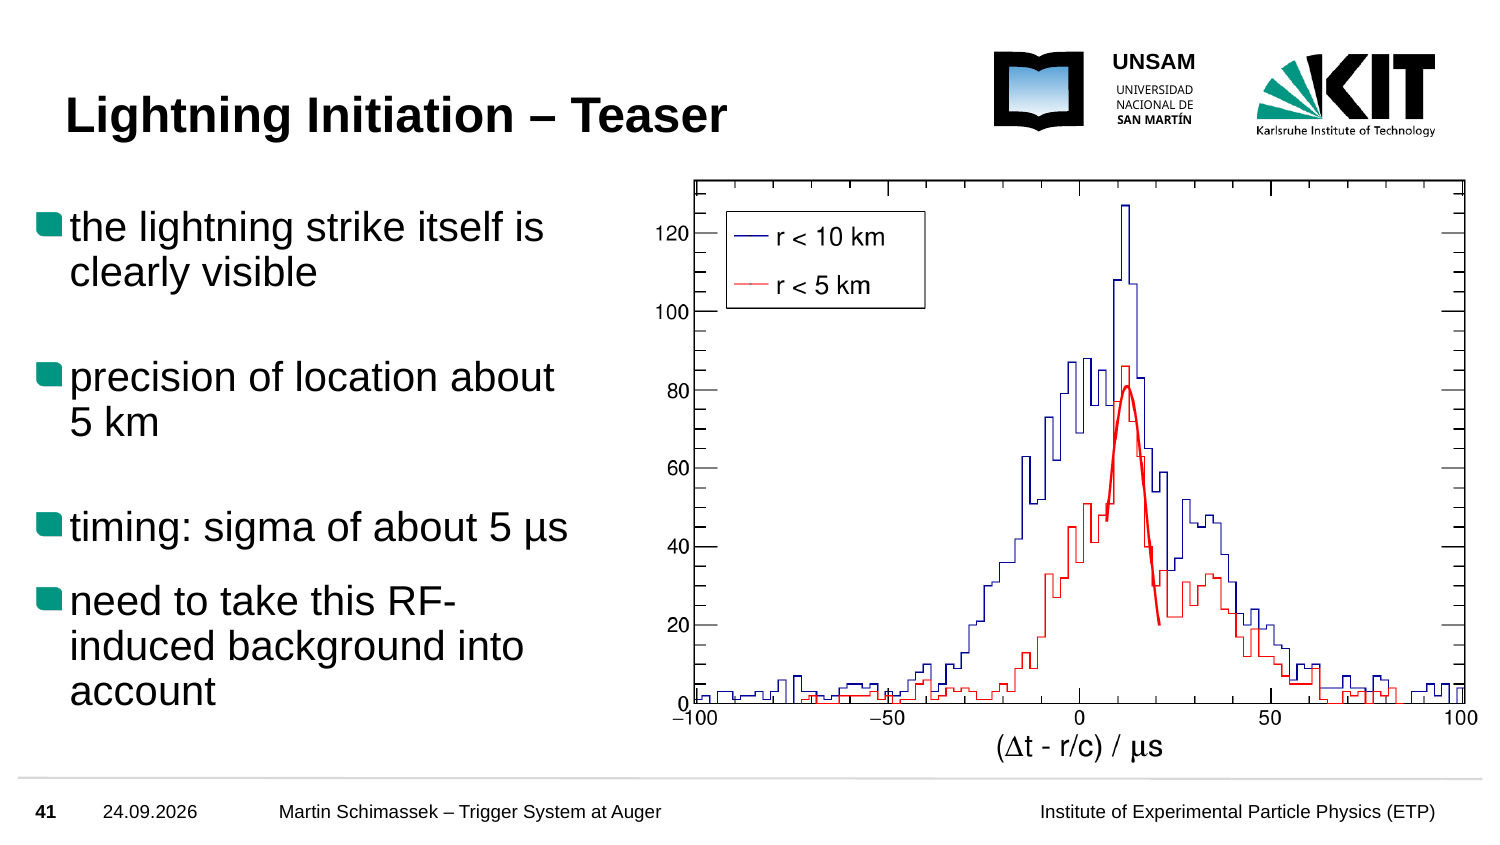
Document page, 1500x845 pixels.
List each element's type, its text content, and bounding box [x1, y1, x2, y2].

list the lightning strike itself is clearly visible precision of location about 5 km timing: sigma of about 5 µs need to take this RF-induced background into account [36, 205, 571, 740]
picture [1257, 54, 1435, 137]
picture [645, 164, 1485, 767]
slide_number 01.11.2021 [102, 778, 272, 844]
slide_number <number> [35, 778, 89, 844]
title Lightning Initiation – Teaser [64, 48, 1192, 144]
